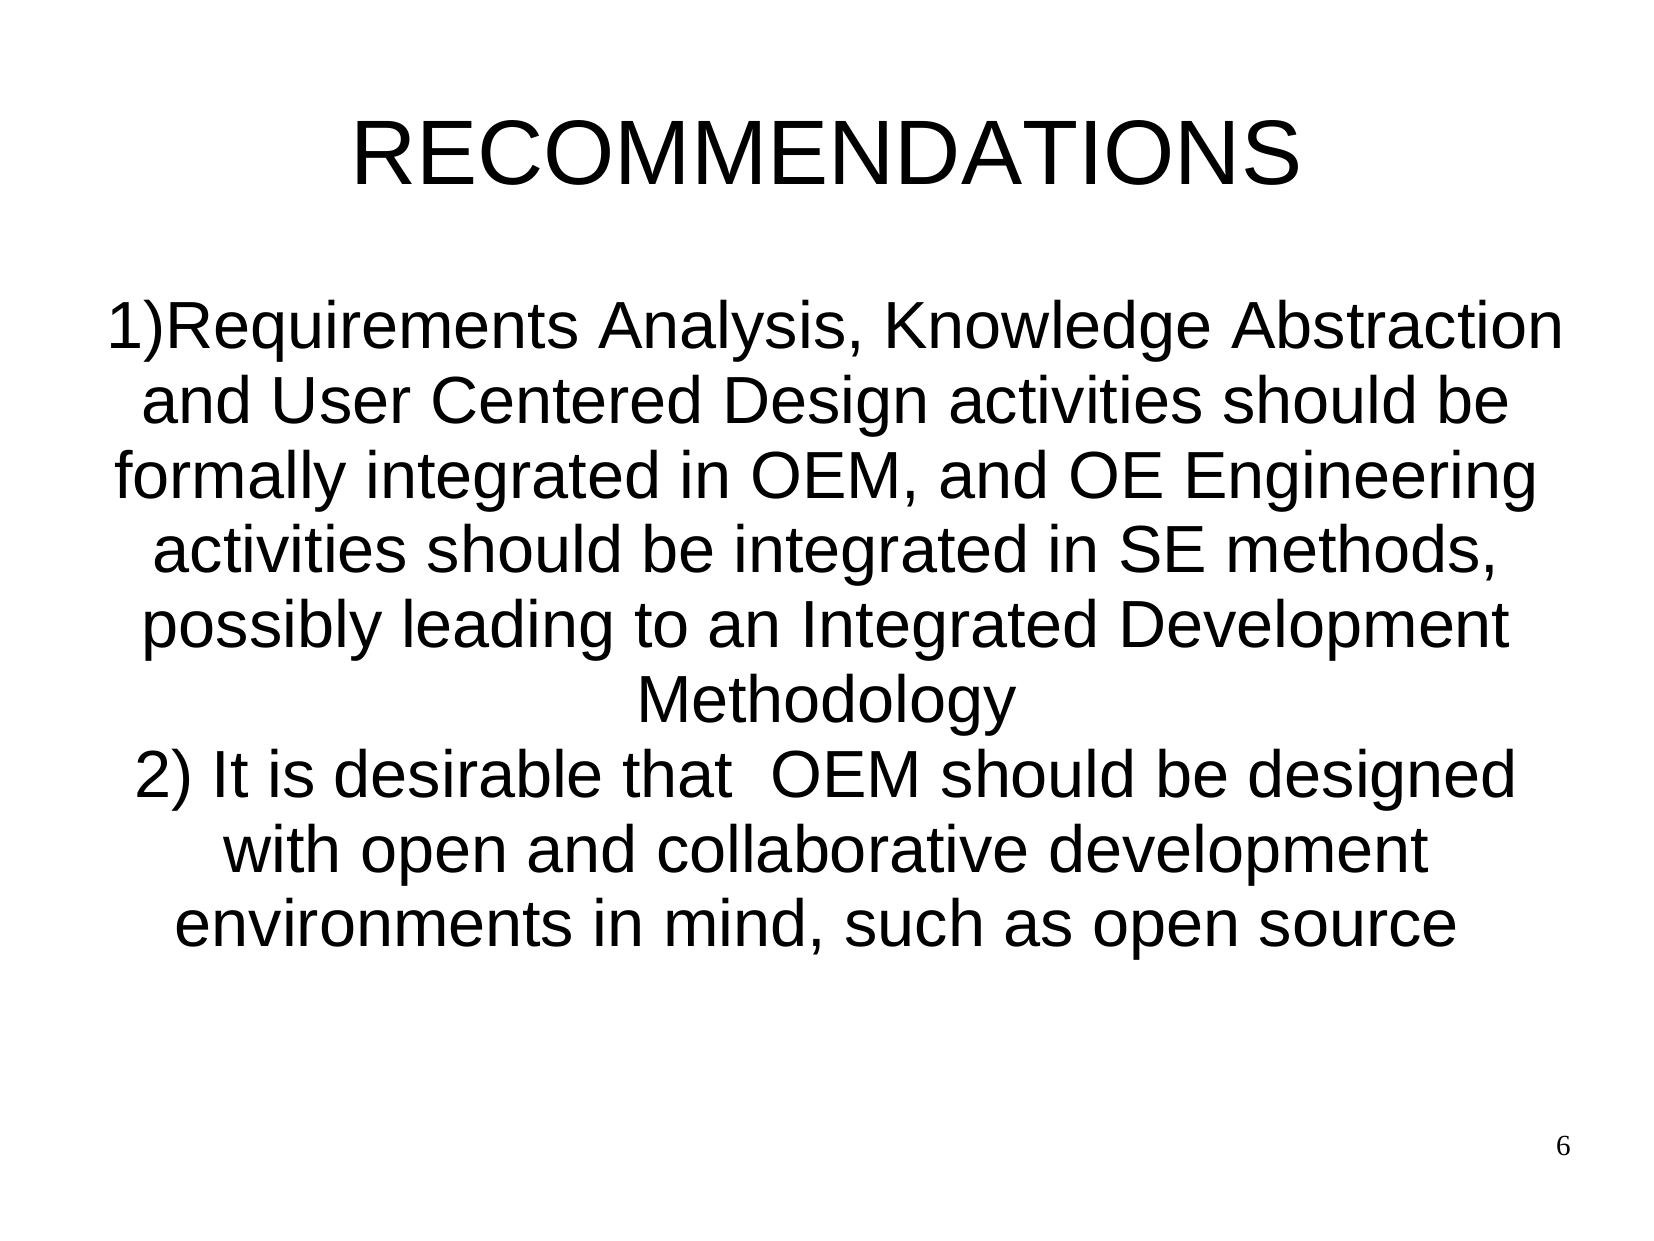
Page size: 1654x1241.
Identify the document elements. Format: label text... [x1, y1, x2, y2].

title RECOMMENDATIONS [82, 49, 1571, 257]
subtitle 1)Requirements Analysis, Knowledge Abstraction and User Centered Design activities should be formally integrated in OEM, and OE Engineering activities should be integrated in SE methods, possibly leading to an Integrated Development Methodology 2) It is desirable that OEM should be designed with open and collaborative development environments in mind, such as open source [82, 288, 1571, 1111]
